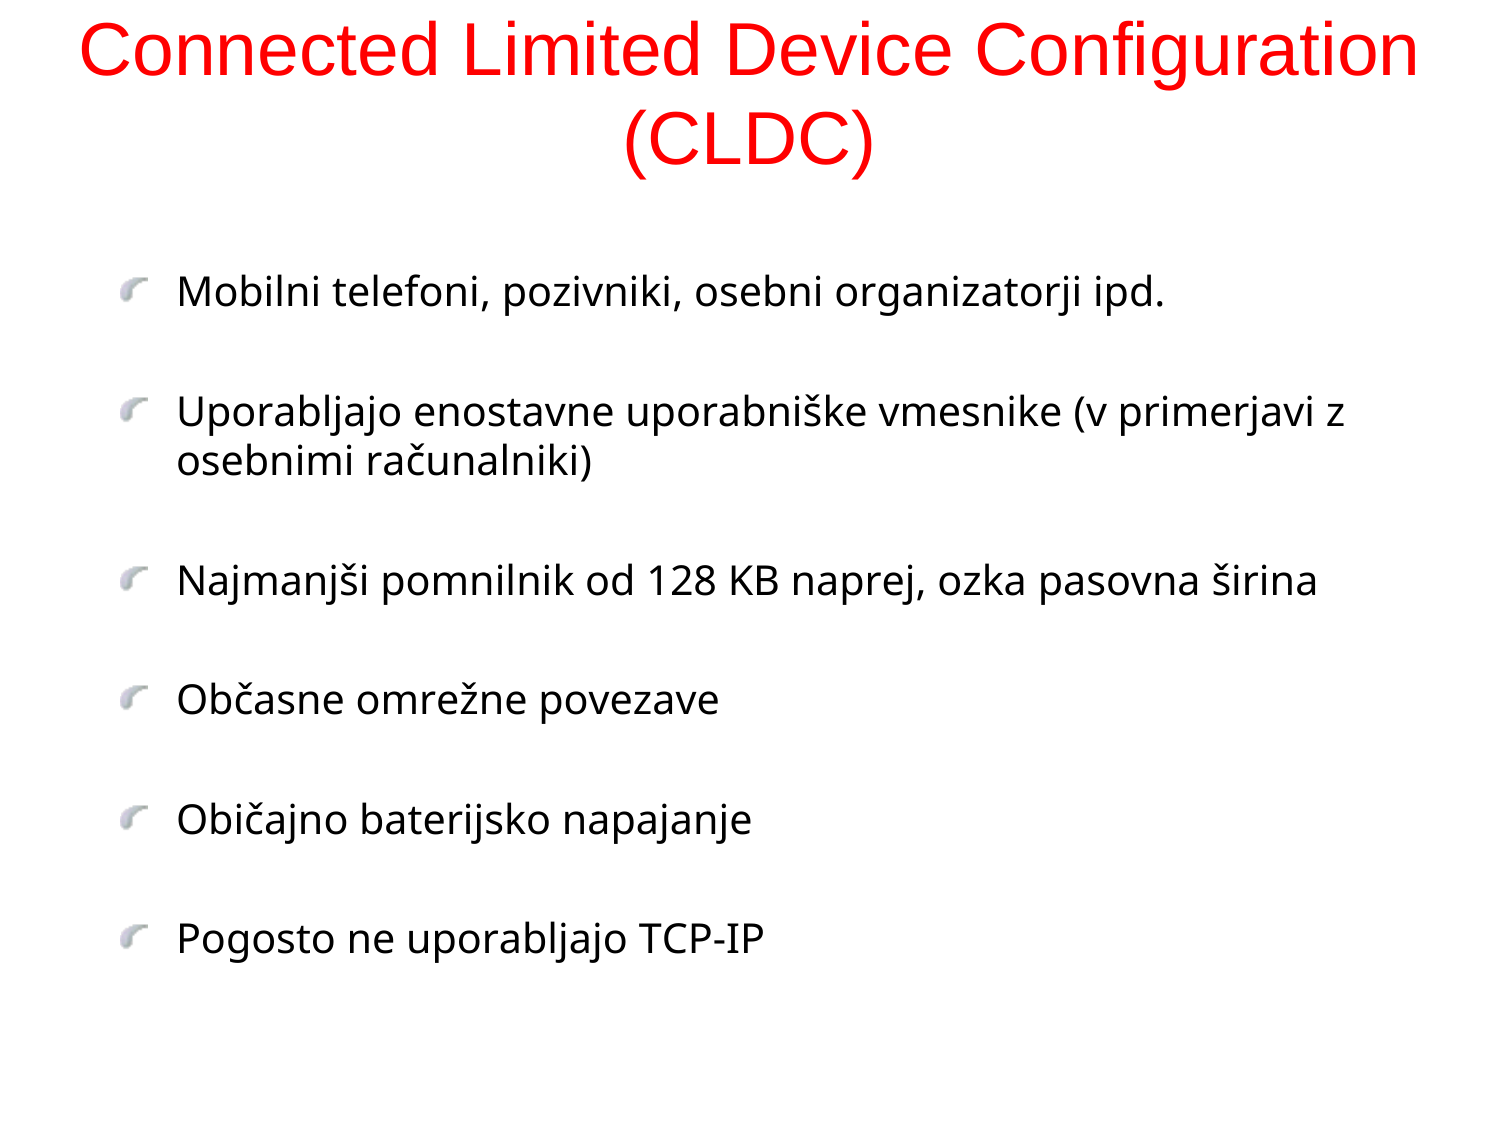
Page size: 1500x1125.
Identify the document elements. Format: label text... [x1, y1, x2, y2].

list Mobilni telefoni, pozivniki, osebni organizatorji ipd. Uporabljajo enostavne uporabniške vmesnike (v primerjavi z osebnimi računalniki) Najmanjši pomnilnik od 128 KB naprej, ozka pasovna širina Občasne omrežne povezave Običajno baterijsko napajanje Pogosto ne uporabljajo TCP-IP [105, 257, 1381, 978]
title Connected Limited Device Configuration (CLDC) [0, 0, 1500, 188]
